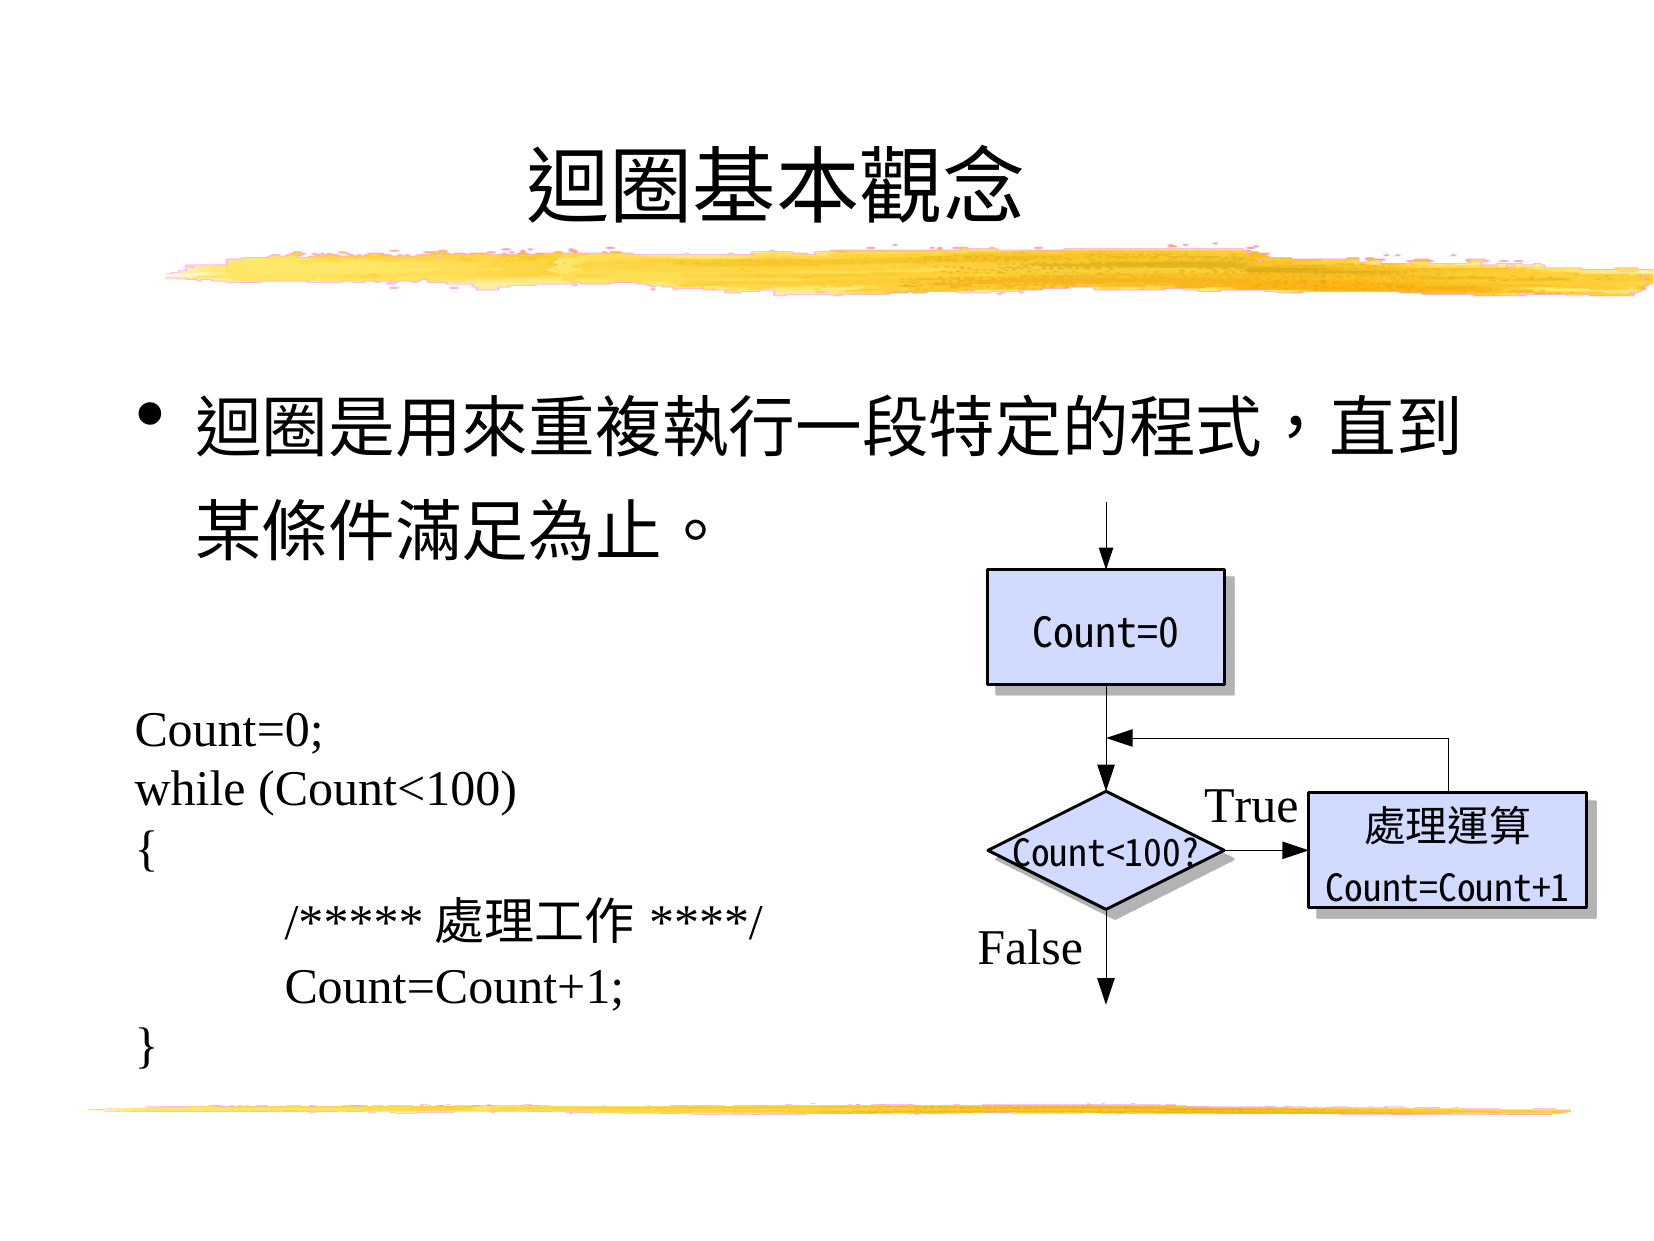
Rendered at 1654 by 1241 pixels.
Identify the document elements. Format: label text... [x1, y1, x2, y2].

text_box Count=0 [987, 569, 1225, 685]
text_box 處理運算 Count=Count+1 [1308, 792, 1587, 908]
picture [82, 1102, 1571, 1117]
title 迴圈基本觀念 [73, 41, 1479, 249]
text_box False [977, 915, 1084, 973]
text_box Count=0; while (Count<100) { /*****處理工作****/ Count=Count+1; } [134, 697, 761, 1064]
list 迴圈是用來重複執行一段特定的程式，直到某條件滿足為止。 [124, 358, 1530, 552]
text_box Count<100? [987, 791, 1224, 910]
picture [165, 237, 1654, 308]
text_box True [1204, 773, 1299, 830]
